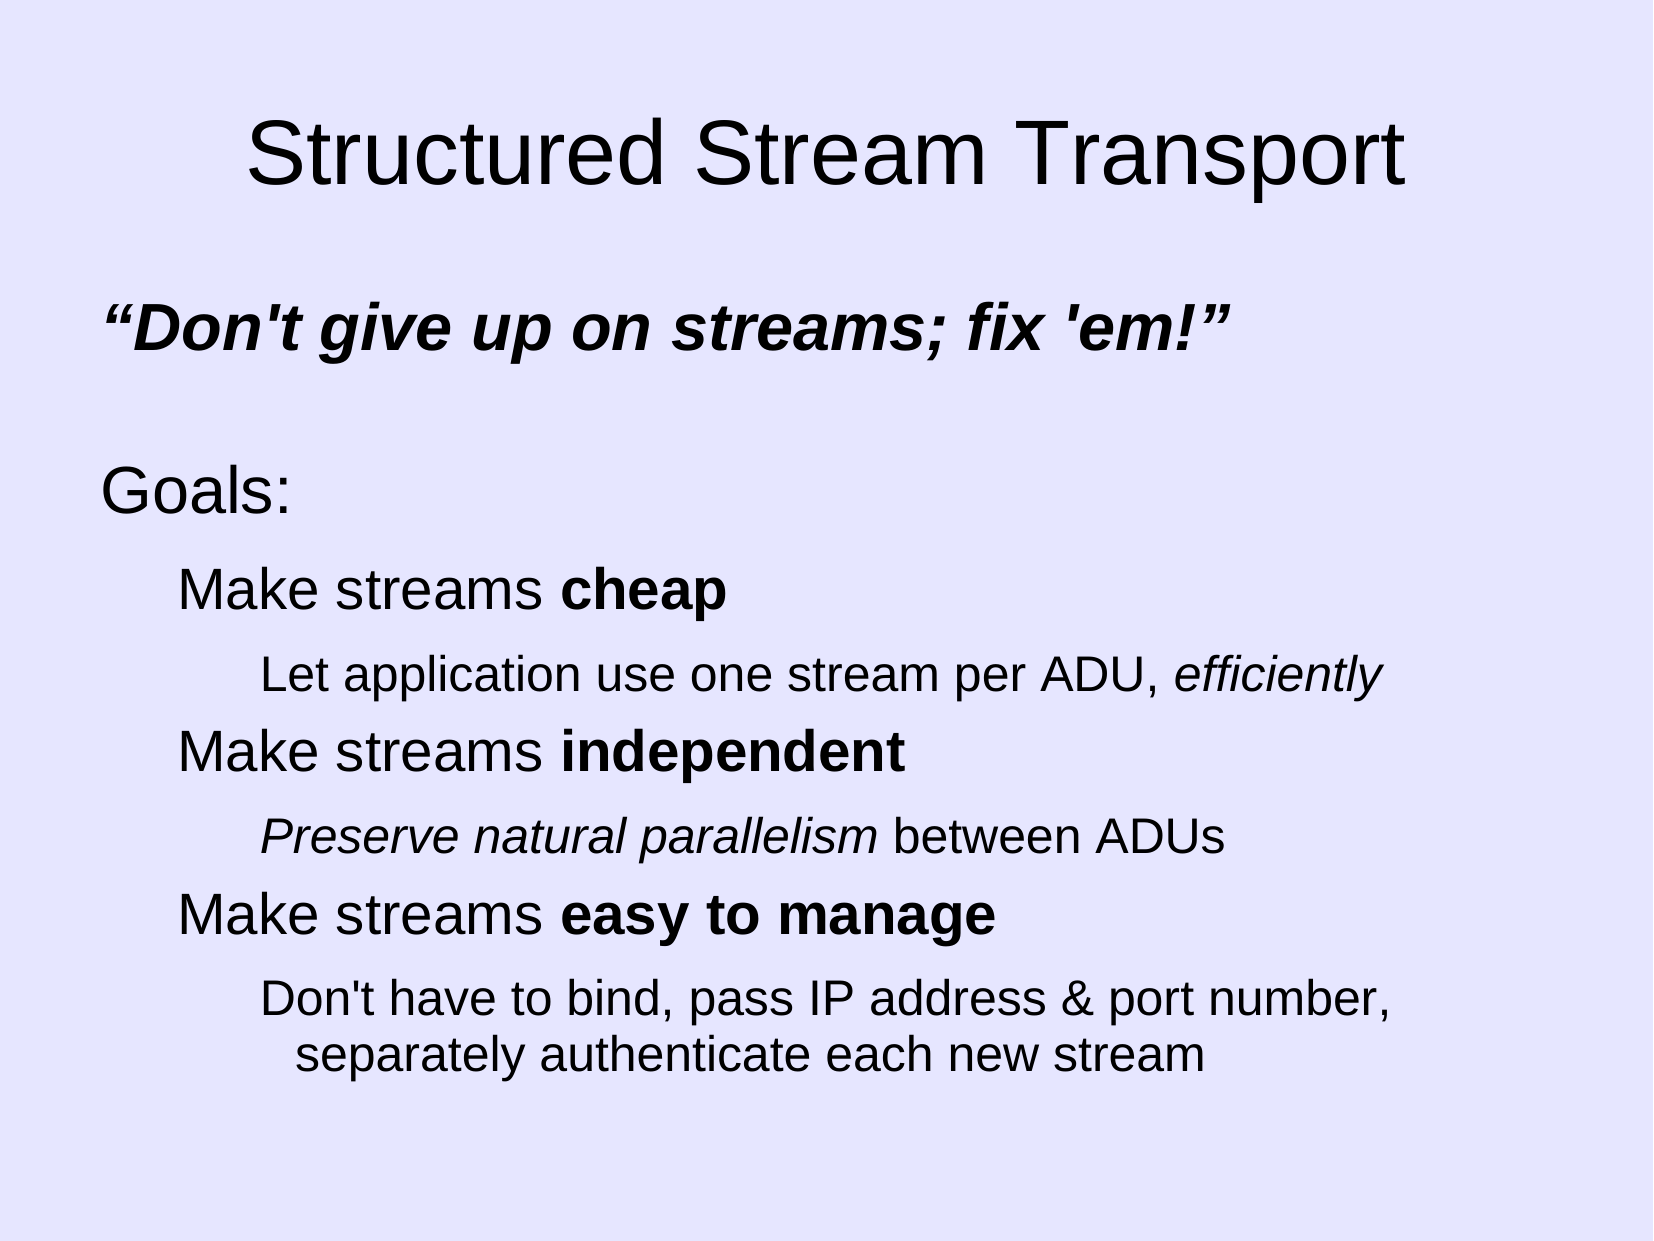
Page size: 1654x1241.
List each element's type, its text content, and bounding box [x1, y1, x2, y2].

title Structured Stream Transport [82, 49, 1571, 257]
list “Don't give up on streams; fix 'em!” Goals: Make streams cheap Let application use one stream per ADU, efficiently Make streams independent Preserve natural parallelism between ADUs Make streams easy to manage Don't have to bind, pass IP address & port number, separately authenticate each new stream [82, 290, 1571, 1109]
